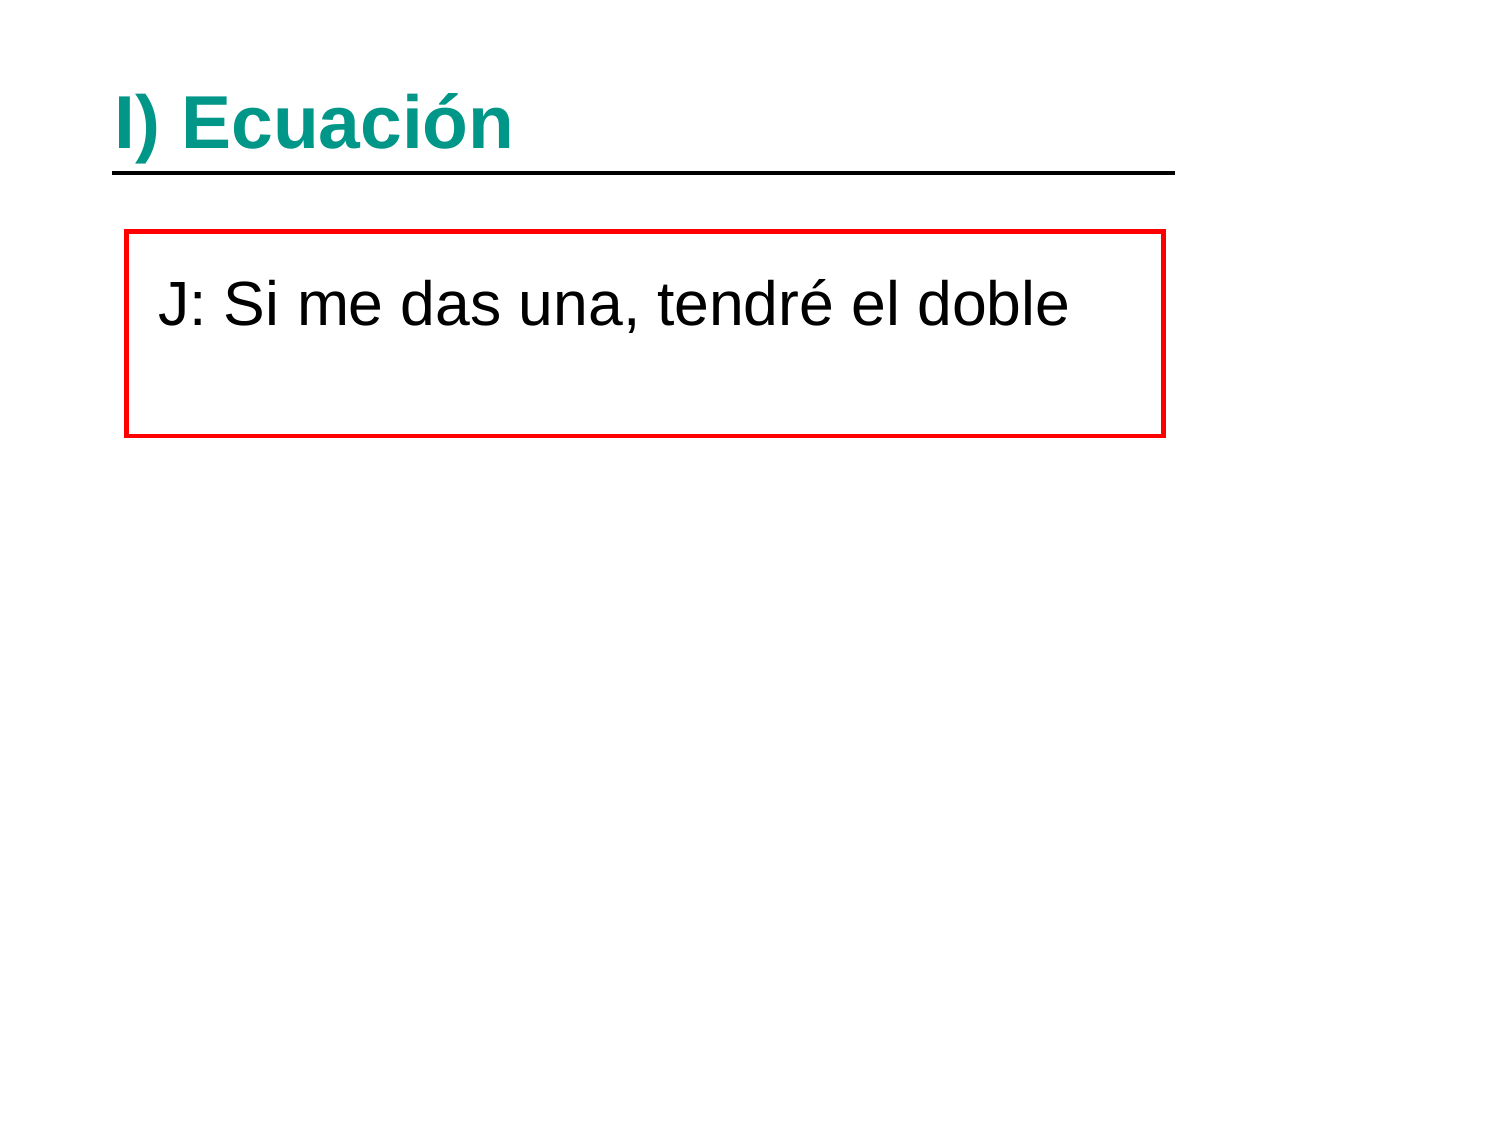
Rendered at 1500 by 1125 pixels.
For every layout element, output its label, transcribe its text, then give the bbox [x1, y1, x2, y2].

text_box I) Ecuación [100, 66, 1376, 171]
text_box J: Si me das una, tendré el doble [126, 231, 1164, 436]
